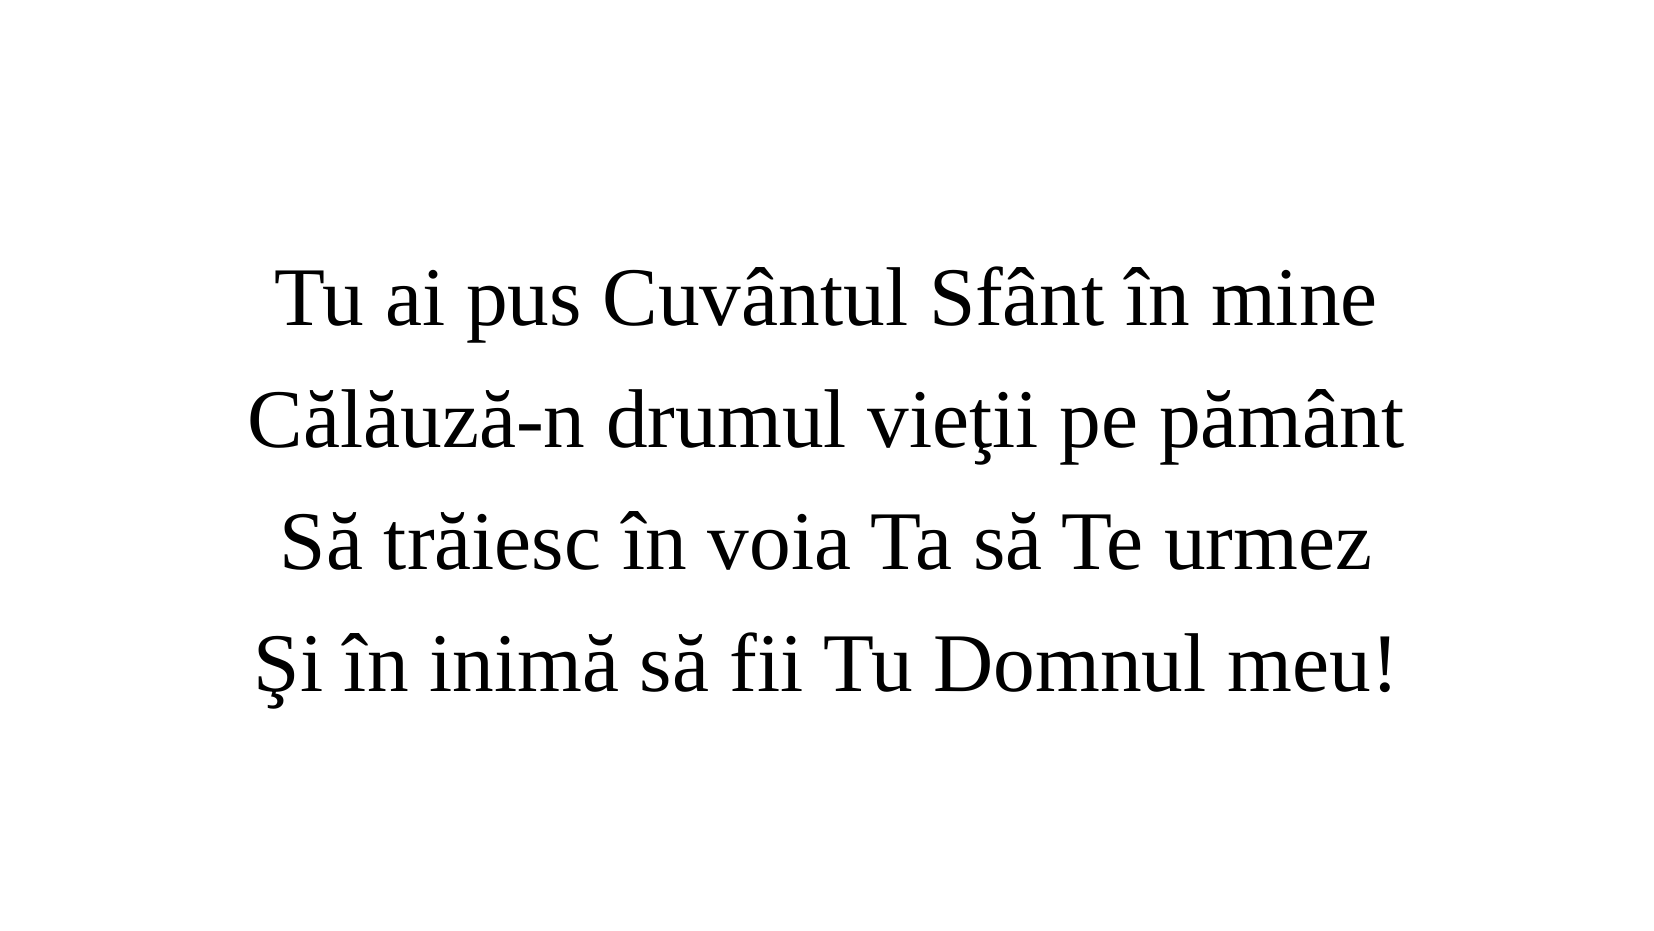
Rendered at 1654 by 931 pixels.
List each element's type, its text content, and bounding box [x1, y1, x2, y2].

subtitle Tu ai pus Cuvântul Sfânt în mine Călăuză-n drumul vieţii pe pământ Să trăiesc în voia Ta să Te urmez Şi în inimă să fii Tu Domnul meu! [118, 238, 1536, 712]
